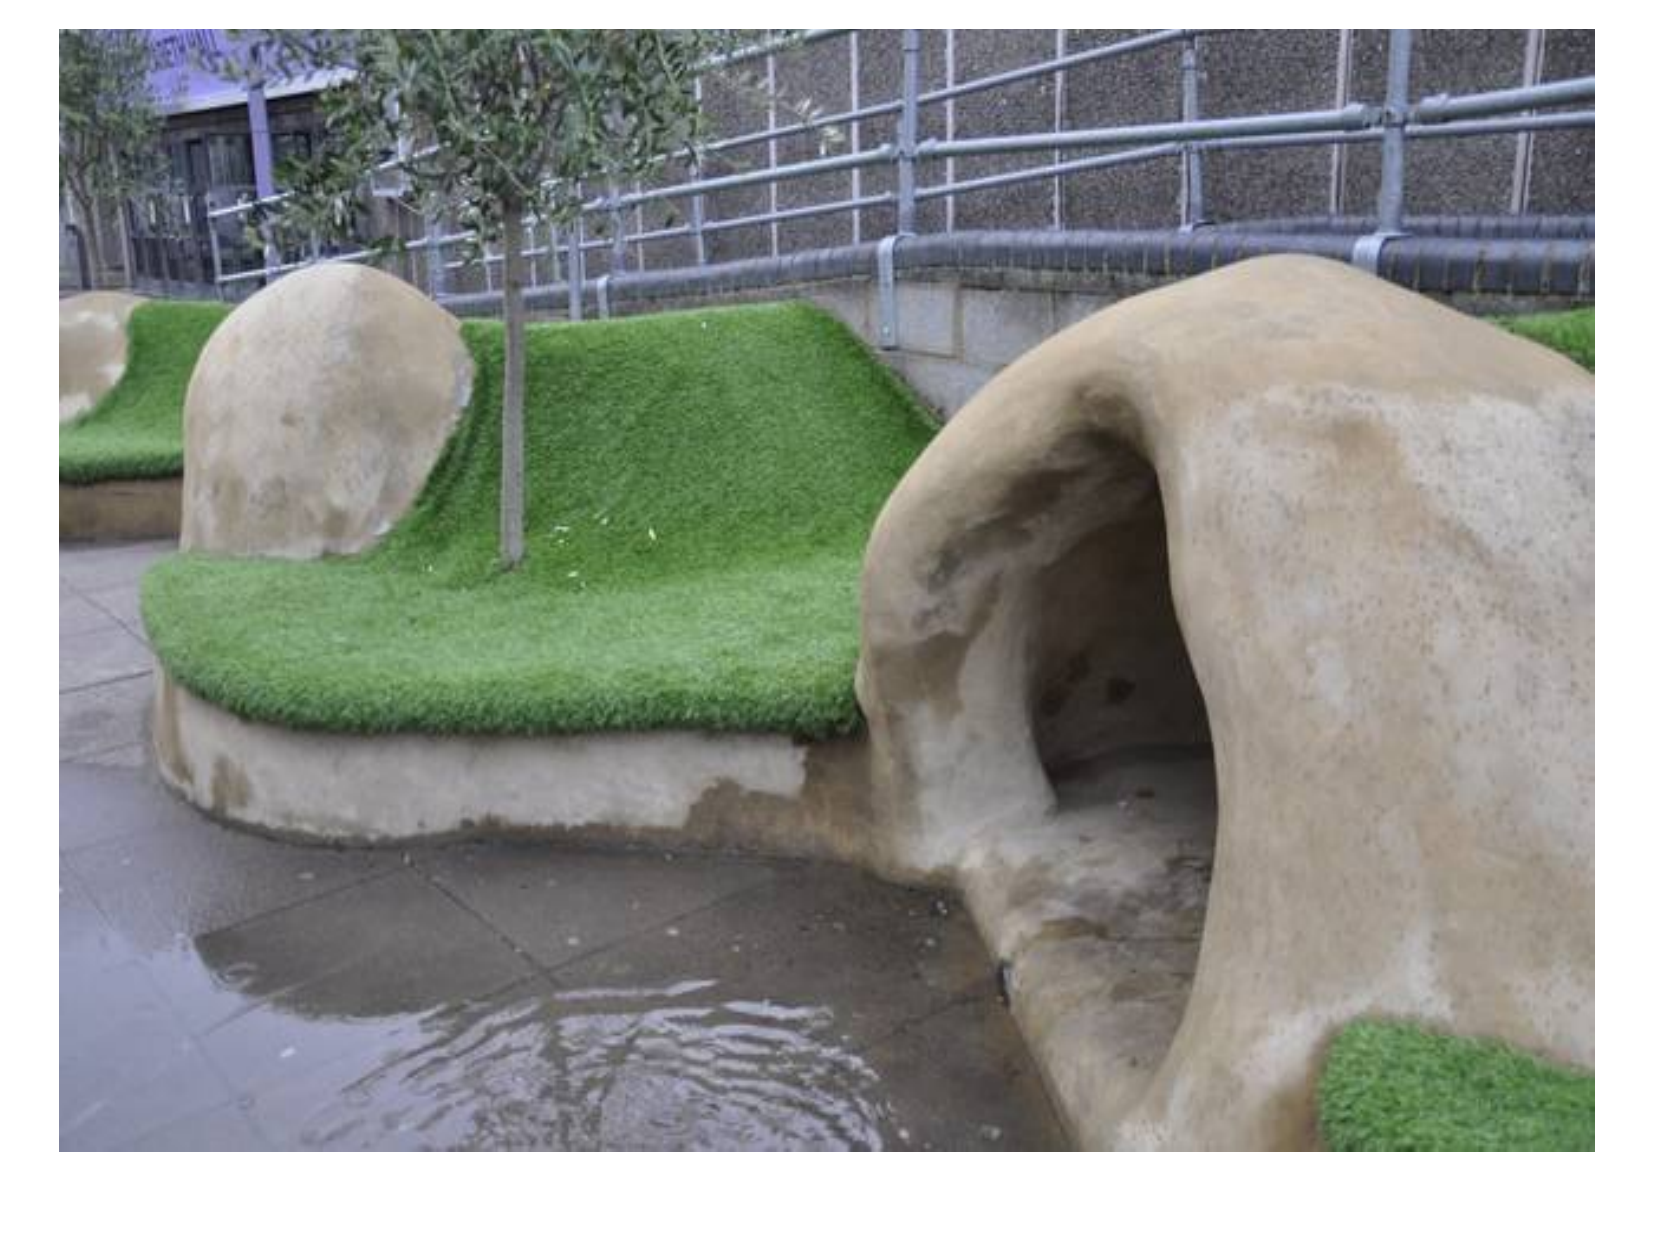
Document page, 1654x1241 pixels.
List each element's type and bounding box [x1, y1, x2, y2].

picture [59, 29, 1595, 1152]
